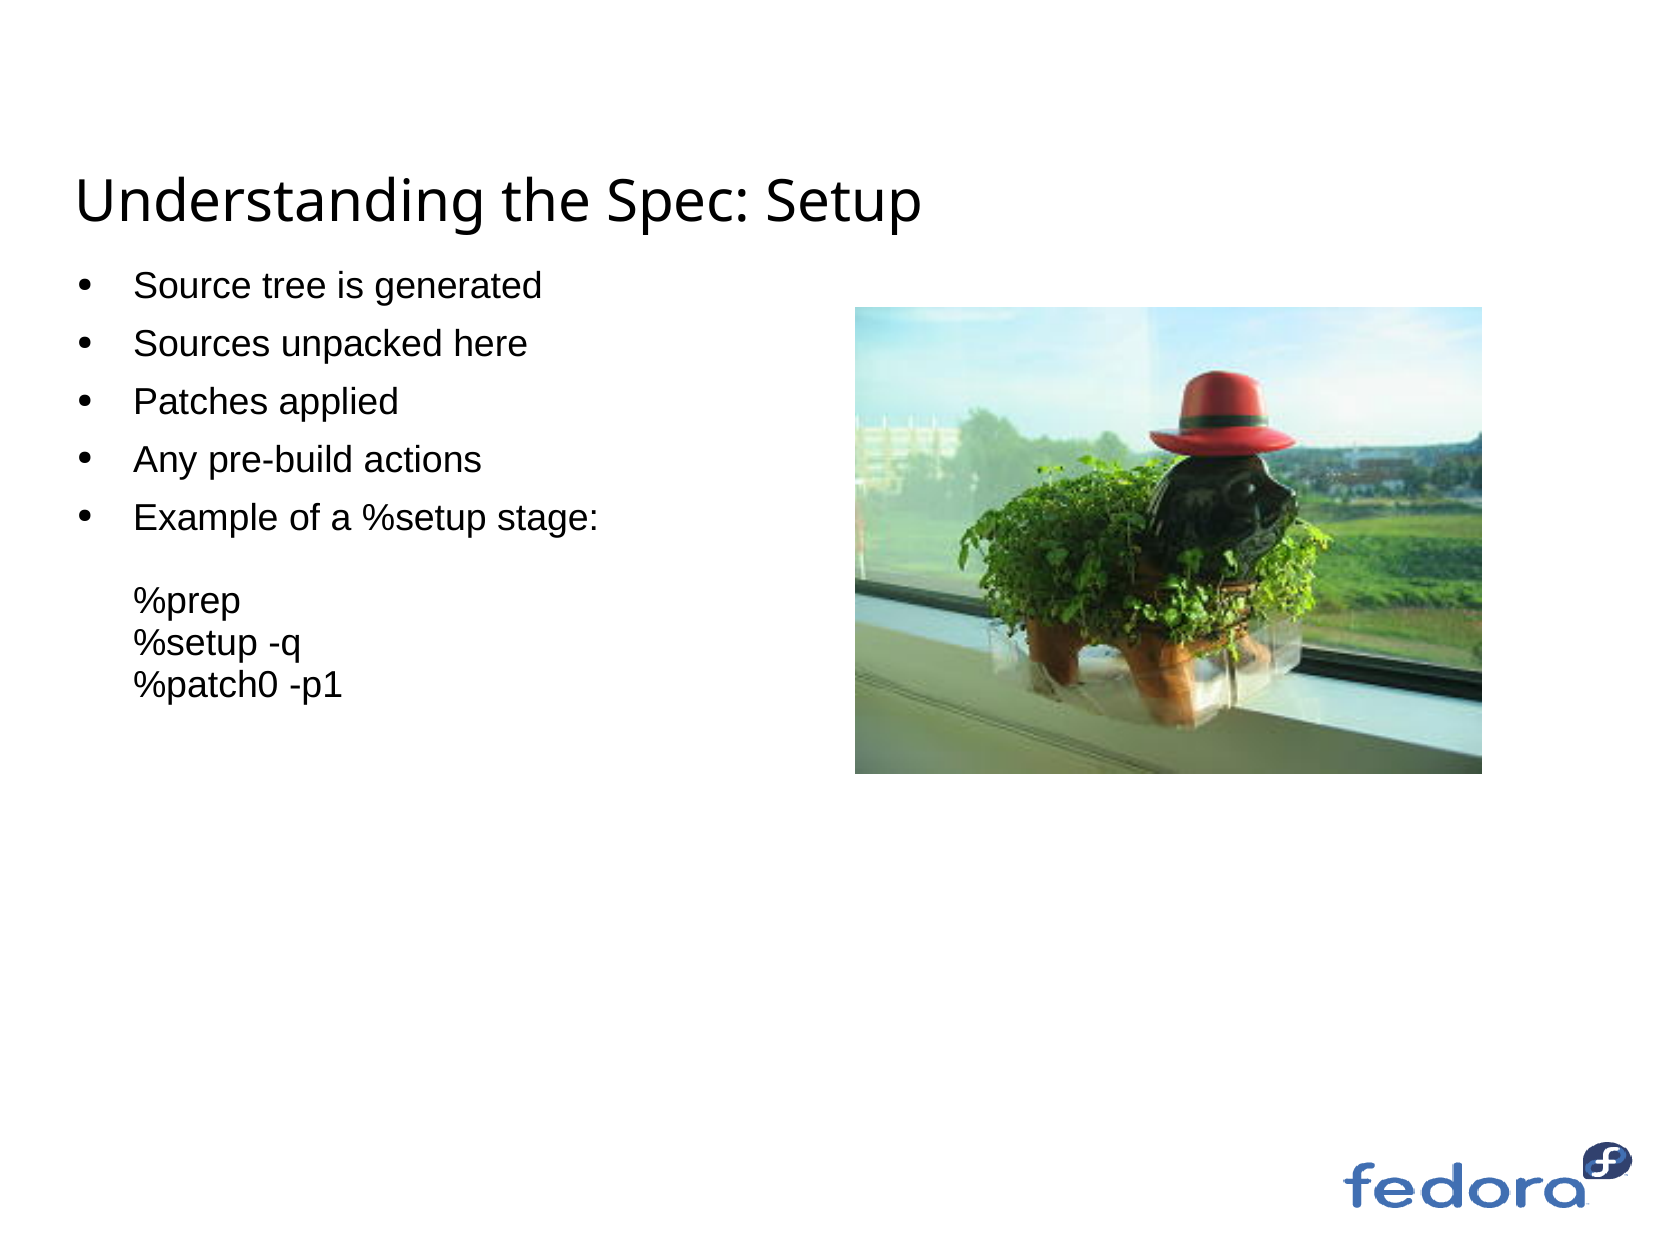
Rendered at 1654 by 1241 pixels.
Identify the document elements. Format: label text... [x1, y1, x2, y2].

title Understanding the Spec: Setup [74, 140, 1506, 259]
list Source tree is generated Sources unpacked here Patches applied Any pre-build actions Example of a %setup stage: %prep %setup -q %patch0 -p1 [77, 264, 772, 1174]
picture [855, 307, 1482, 774]
picture [1332, 1124, 1651, 1227]
